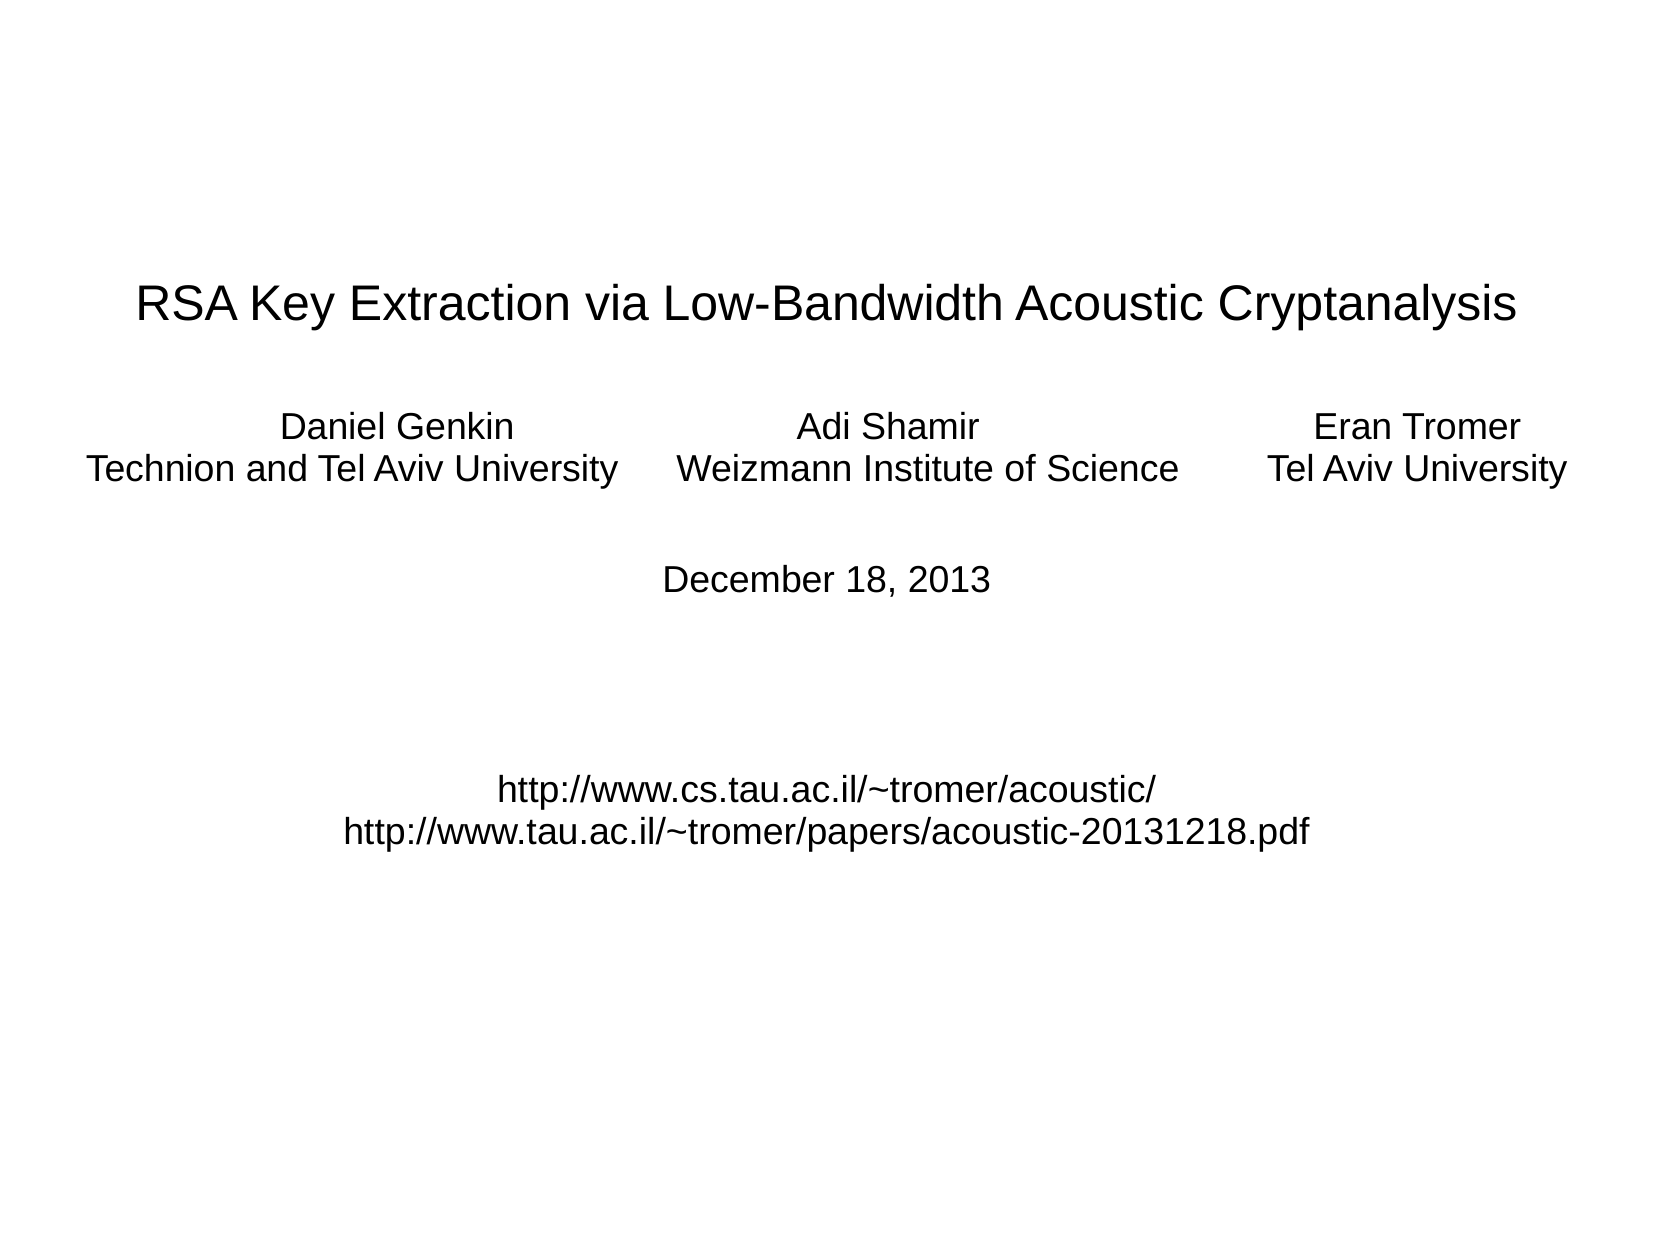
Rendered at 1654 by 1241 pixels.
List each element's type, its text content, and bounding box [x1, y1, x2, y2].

subtitle RSA Key Extraction via Low-Bandwidth Acoustic Cryptanalysis Daniel Genkin Adi Shamir Eran Tromer Technion and Tel Aviv University Weizmann Institute of Science Tel Aviv University December 18, 2013 http://www.cs.tau.ac.il/~tromer/acoustic/ http://www.tau.ac.il/~tromer/papers/acoustic-20131218.pdf [82, 49, 1571, 967]
